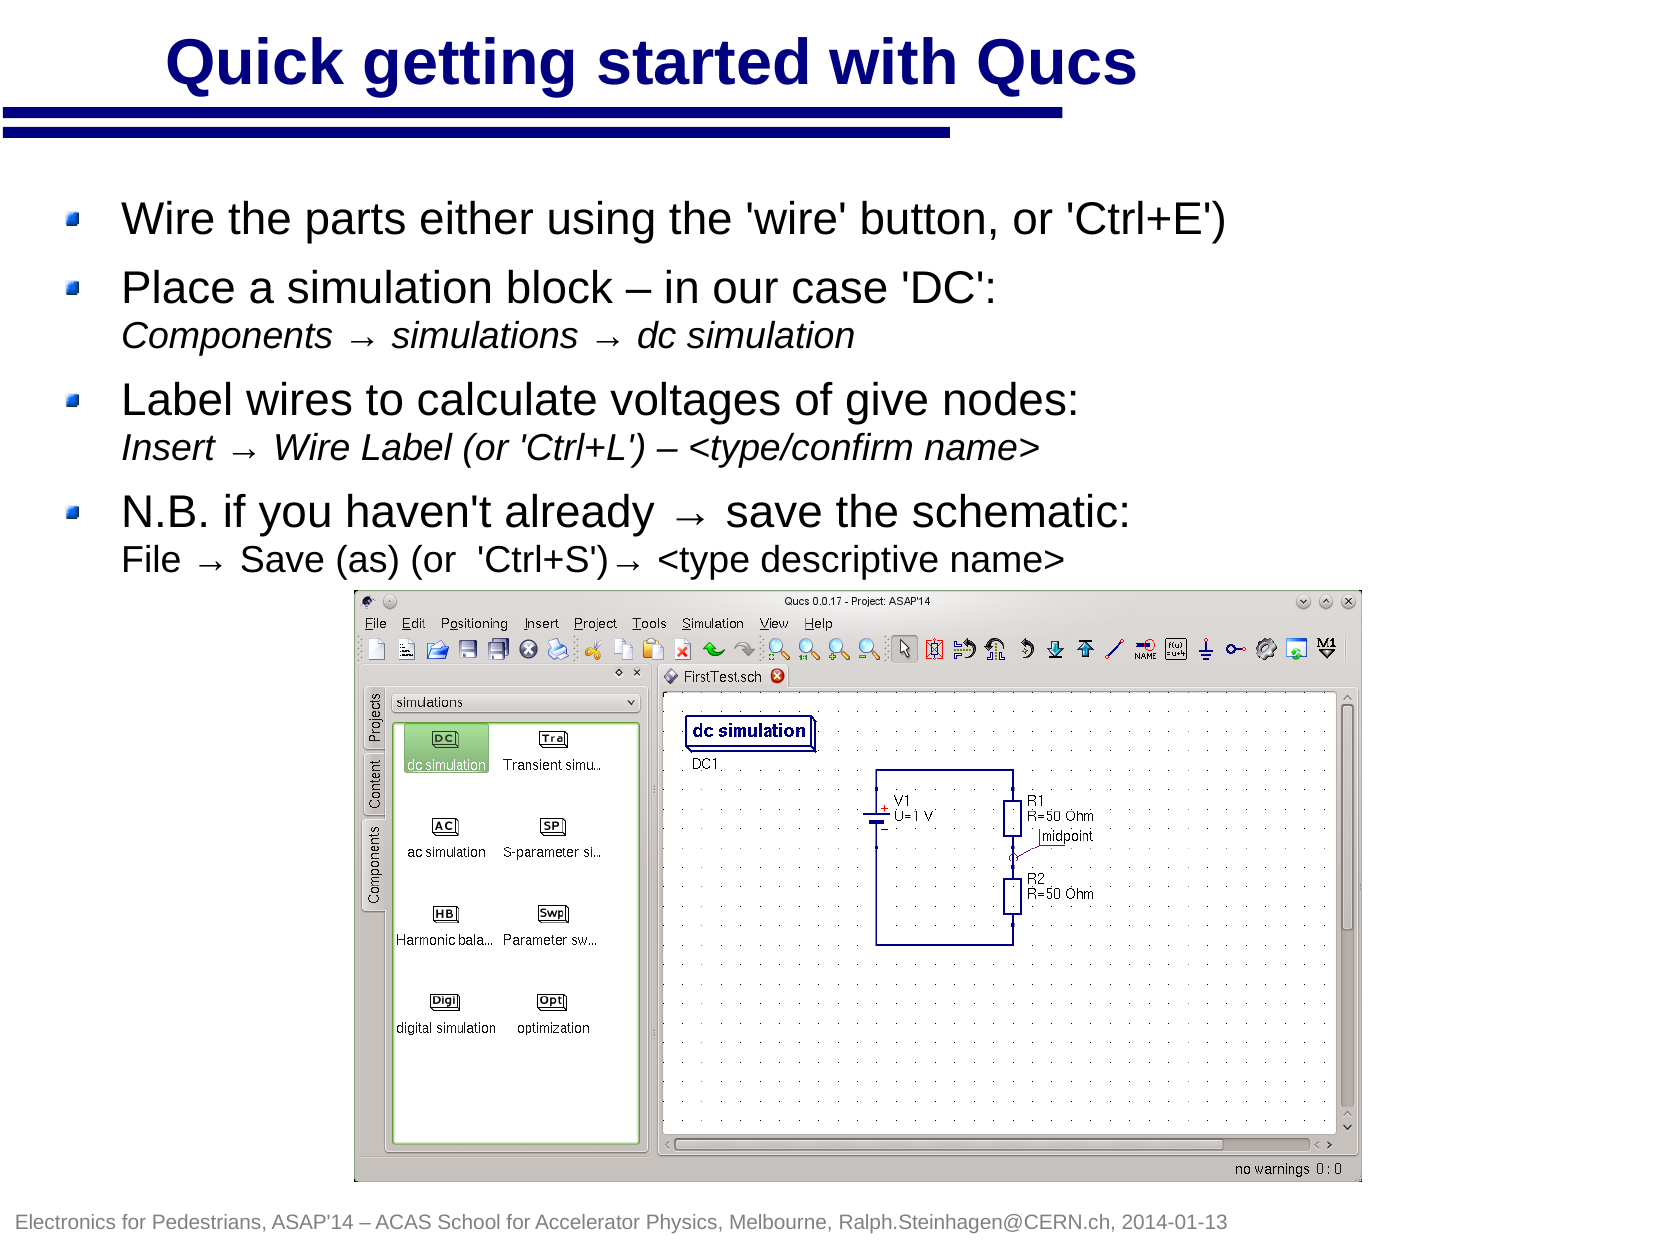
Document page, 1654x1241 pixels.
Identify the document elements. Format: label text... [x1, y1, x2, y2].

list Wire the parts either using the 'wire' button, or 'Ctrl+E') Place a simulation block – in our case 'DC': Components → simulations → dc simulation Label wires to calculate voltages of give nodes: Insert → Wire Label (or 'Ctrl+L') – <type/confirm name> N.B. if you haven't already → save the schematic: File → Save (as) (or 'Ctrl+S')→ <type descriptive name> [65, 192, 1628, 1205]
title Quick getting started with Qucs [165, 0, 1323, 124]
picture [354, 590, 1362, 1182]
